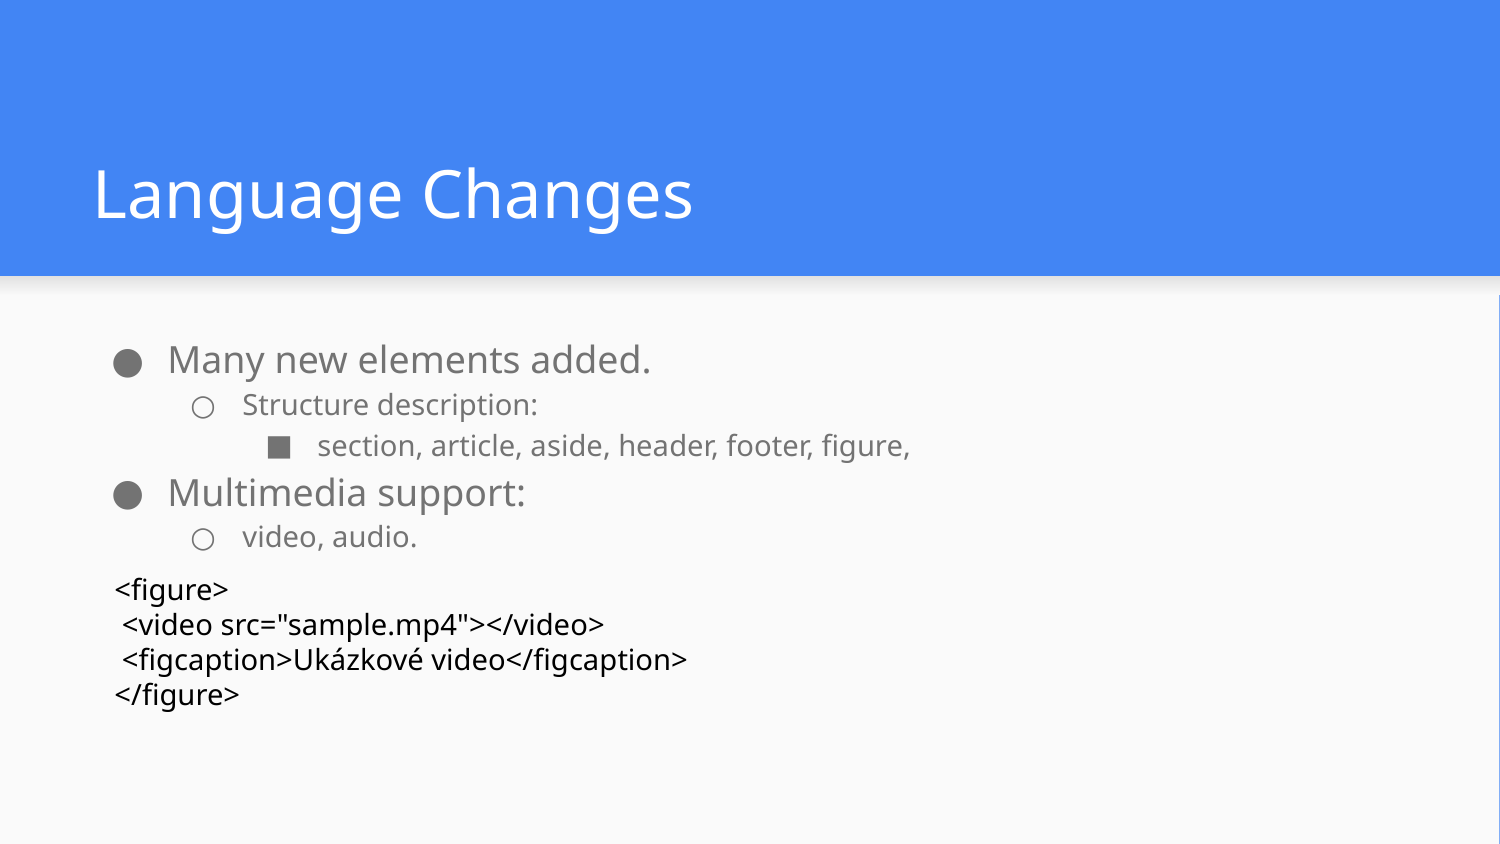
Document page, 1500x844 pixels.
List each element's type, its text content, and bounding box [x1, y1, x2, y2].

text_box <figure> <video src="sample.mp4"></video> <figcaption>Ukázkové video</figcaption> </figure> [99, 556, 978, 750]
list Many new elements added. Structure description: section, article, aside, header, footer, figure, Multimedia support: video, audio. [77, 314, 1427, 760]
title Language Changes [77, 121, 1427, 248]
